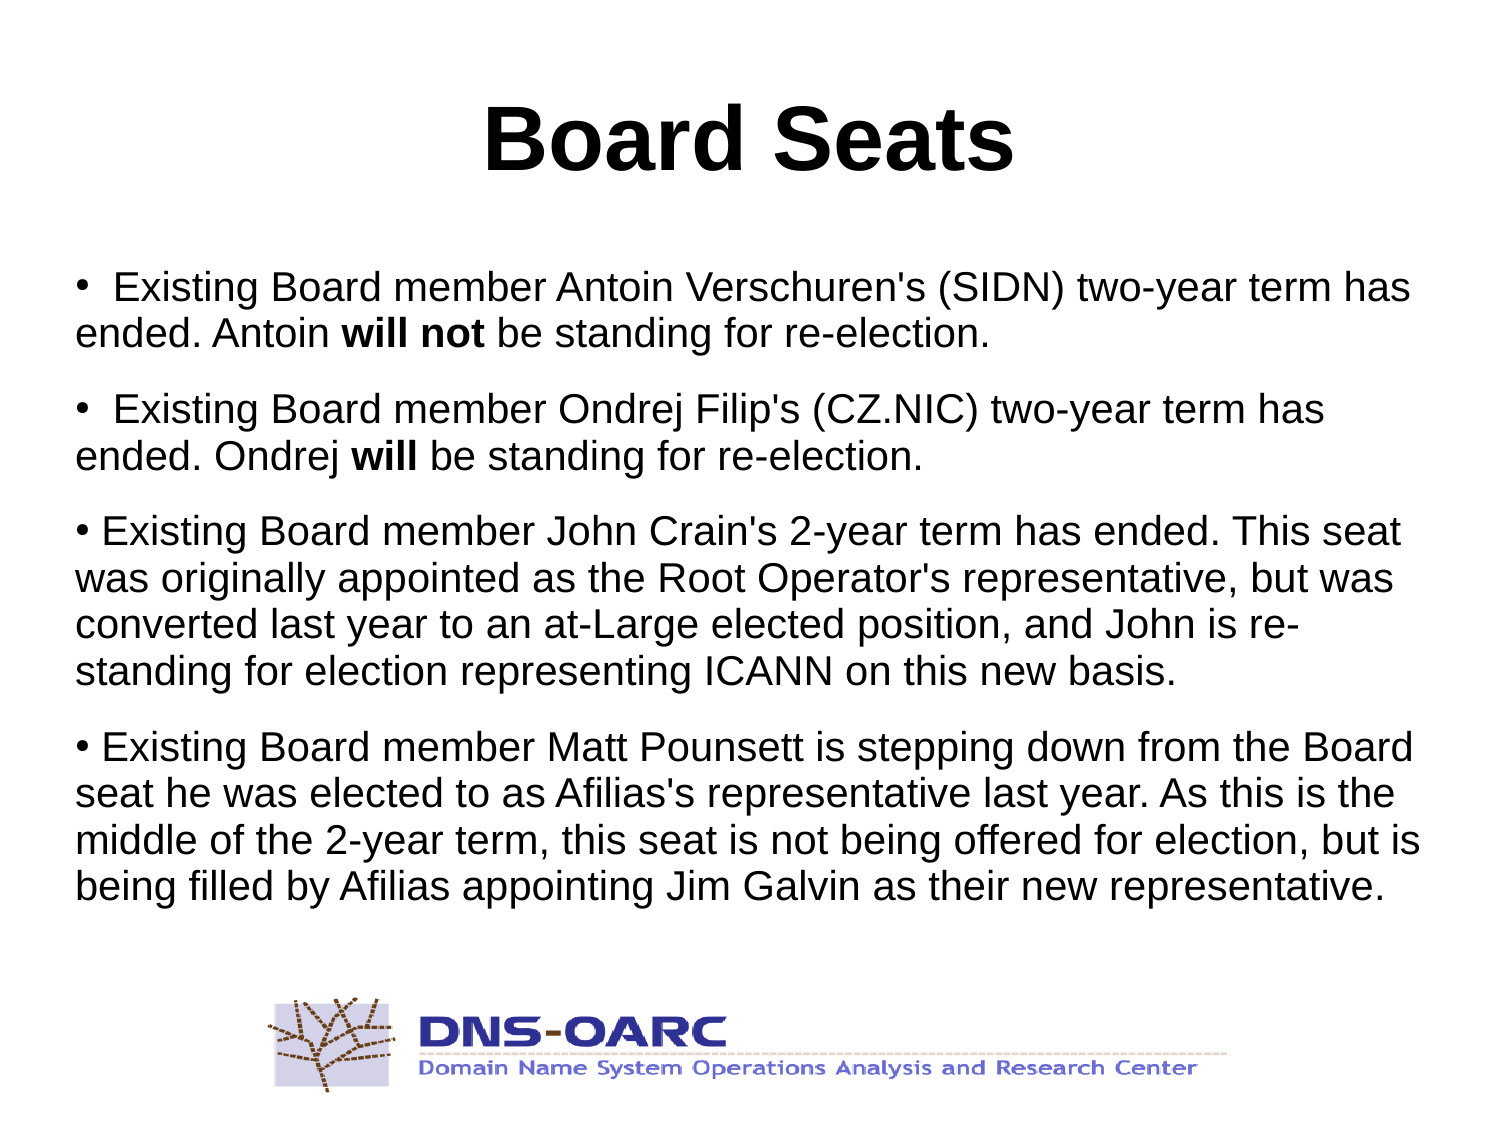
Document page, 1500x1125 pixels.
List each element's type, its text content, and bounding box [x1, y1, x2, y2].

title Board Seats [75, 44, 1425, 233]
list Existing Board member Antoin Verschuren's (SIDN) two-year term has ended. Antoin will not be standing for re-election. Existing Board member Ondrej Filip's (CZ.NIC) two-year term has ended. Ondrej will be standing for re-election. Existing Board member John Crain's 2-year term has ended. This seat was originally appointed as the Root Operator's representative, but was converted last year to an at-Large elected position, and John is re-standing for election representing ICANN on this new basis. Existing Board member Matt Pounsett is stepping down from the Board seat he was elected to as Afilias's representative last year. As this is the middle of the 2-year term, this seat is not being offered for election, but is being filled by Afilias appointing Jim Galvin as their new representative. [75, 263, 1425, 916]
picture [214, 991, 1259, 1099]
